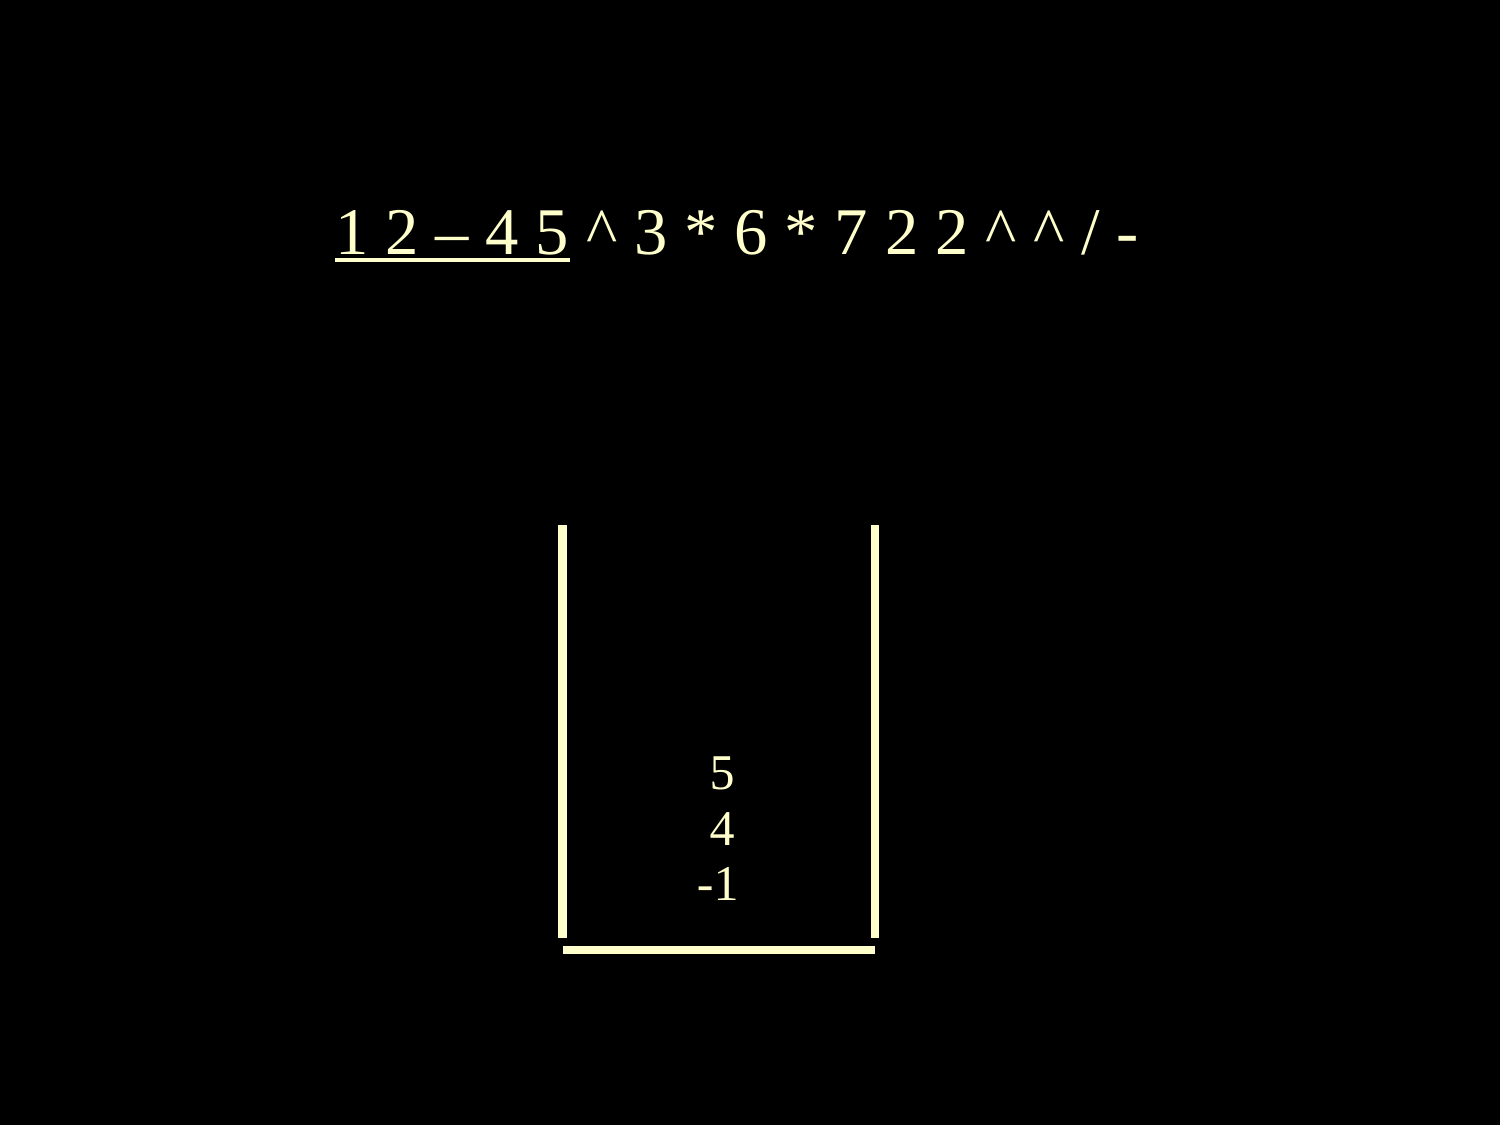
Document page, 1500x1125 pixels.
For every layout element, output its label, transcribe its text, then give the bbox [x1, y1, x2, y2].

text_box 1 2 – 4 5 ^ 3 * 6 * 7 2 2 ^ ^ / - [320, 187, 1155, 277]
text_box 5 4 -1 [682, 737, 763, 919]
